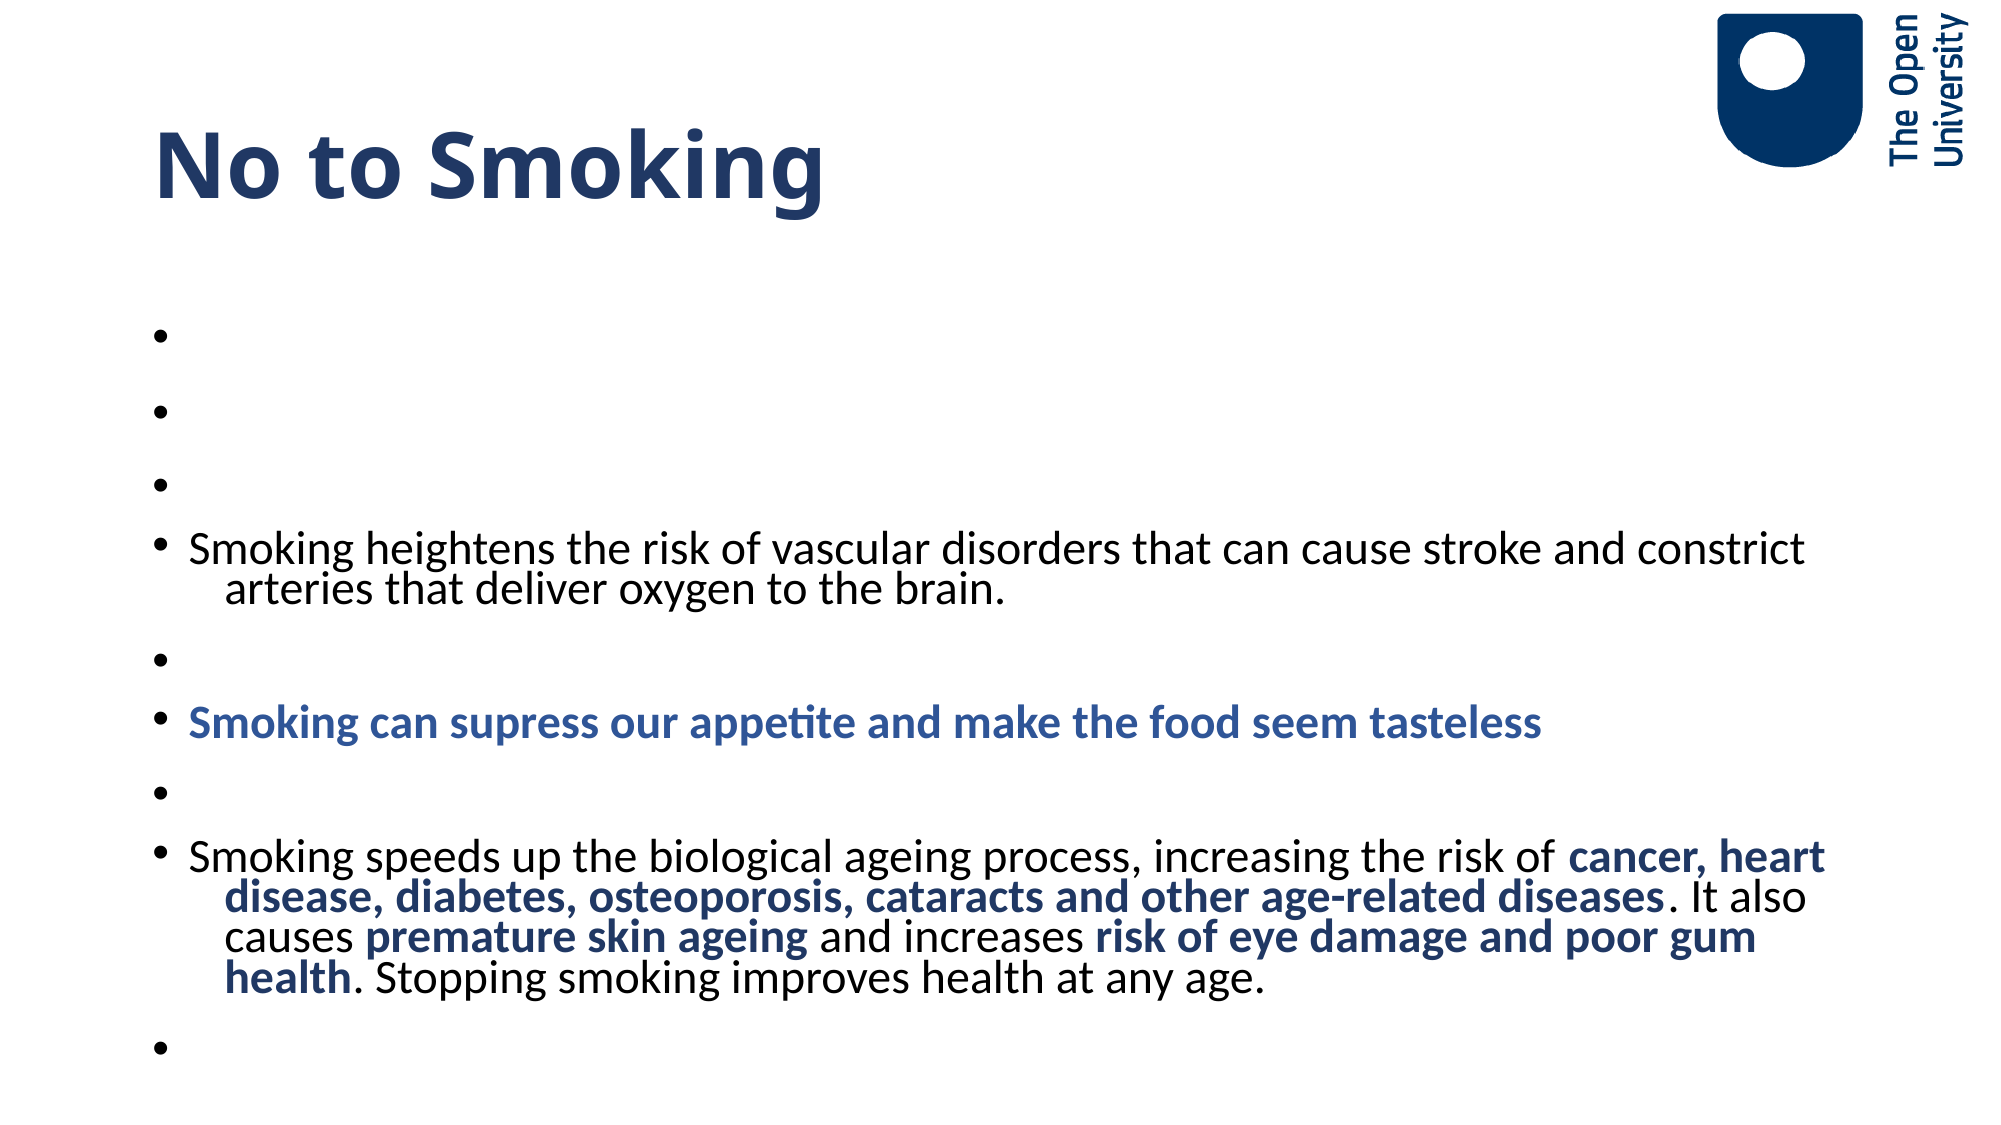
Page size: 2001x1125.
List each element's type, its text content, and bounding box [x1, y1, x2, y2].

picture [1716, 10, 1971, 170]
list Smoking heightens the risk of vascular disorders that can cause stroke and constrict arteries that deliver oxygen to the brain. Smoking can supress our appetite and make the food seem tasteless Smoking speeds up the biological ageing process, increasing the risk of cancer, heart disease, diabetes, osteoporosis, cataracts and other age-related diseases. It also causes premature skin ageing and increases risk of eye damage and poor gum health. Stopping smoking improves health at any age. [137, 299, 1863, 1014]
title No to Smoking [137, 59, 1863, 278]
